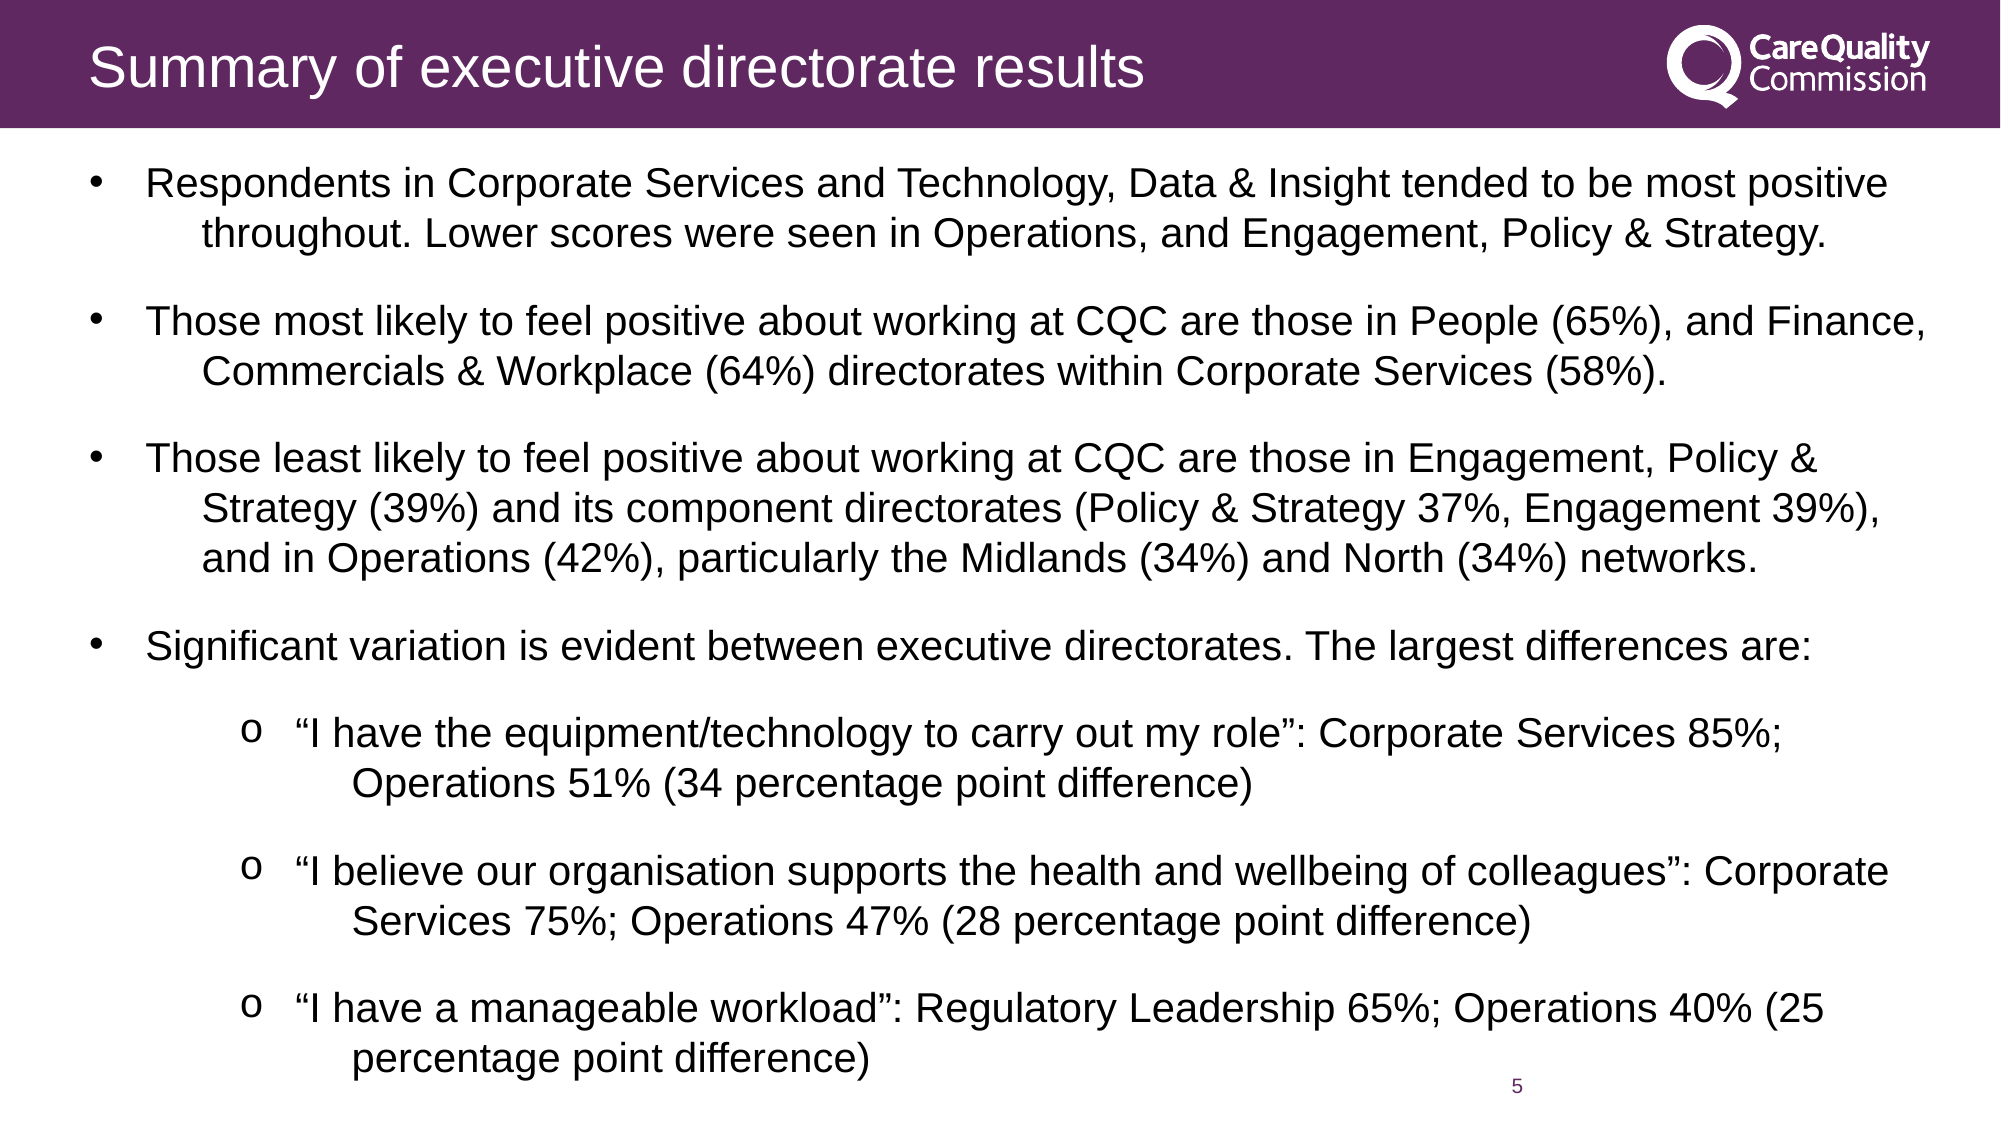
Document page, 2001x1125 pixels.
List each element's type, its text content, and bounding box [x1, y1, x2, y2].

text_box Respondents in Corporate Services and Technology, Data & Insight tended to be most positive throughout. Lower scores were seen in Operations, and Engagement, Policy & Strategy. Those most likely to feel positive about working at CQC are those in People (65%), and Finance, Commercials & Workplace (64%) directorates within Corporate Services (58%). Those least likely to feel positive about working at CQC are those in Engagement, Policy & Strategy (39%) and its component directorates (Policy & Strategy 37%, Engagement 39%), and in Operations (42%), particularly the Midlands (34%) and North (34%) networks. Significant variation is evident between executive directorates. The largest differences are: “I have the equipment/technology to carry out my role”: Corporate Services 85%; Operations 51% (34 percentage point difference) “I believe our organisation supports the health and wellbeing of colleagues”: Corporate Services 75%; Operations 47% (28 percentage point difference) “I have a manageable workload”: Regulatory Leadership 65%; Operations 40% (25 percentage point difference) [74, 148, 1966, 1098]
title Summary of executive directorate results [0, 0, 1647, 129]
